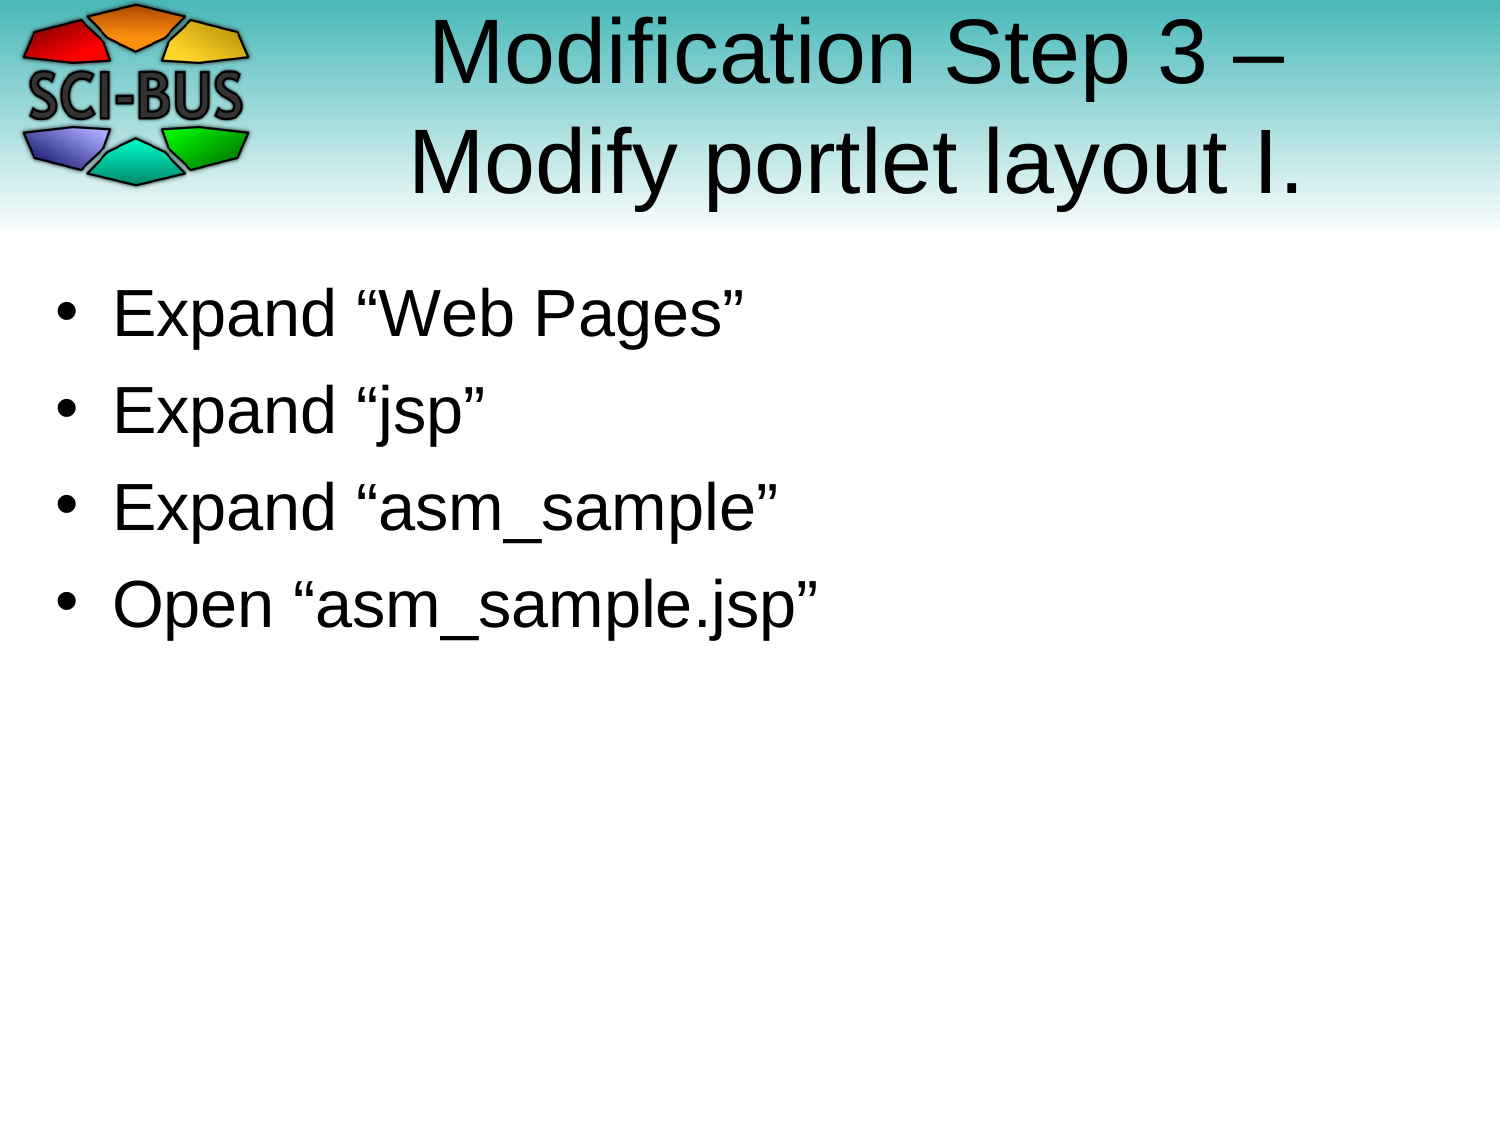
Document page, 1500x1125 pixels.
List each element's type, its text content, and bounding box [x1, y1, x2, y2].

picture [17, 0, 254, 192]
title Modification Step 3 – Modify portlet layout I. [289, 0, 1425, 220]
list Expand “Web Pages” Expand “jsp” Expand “asm_sample” Open “asm_sample.jsp” [41, 262, 1459, 1006]
